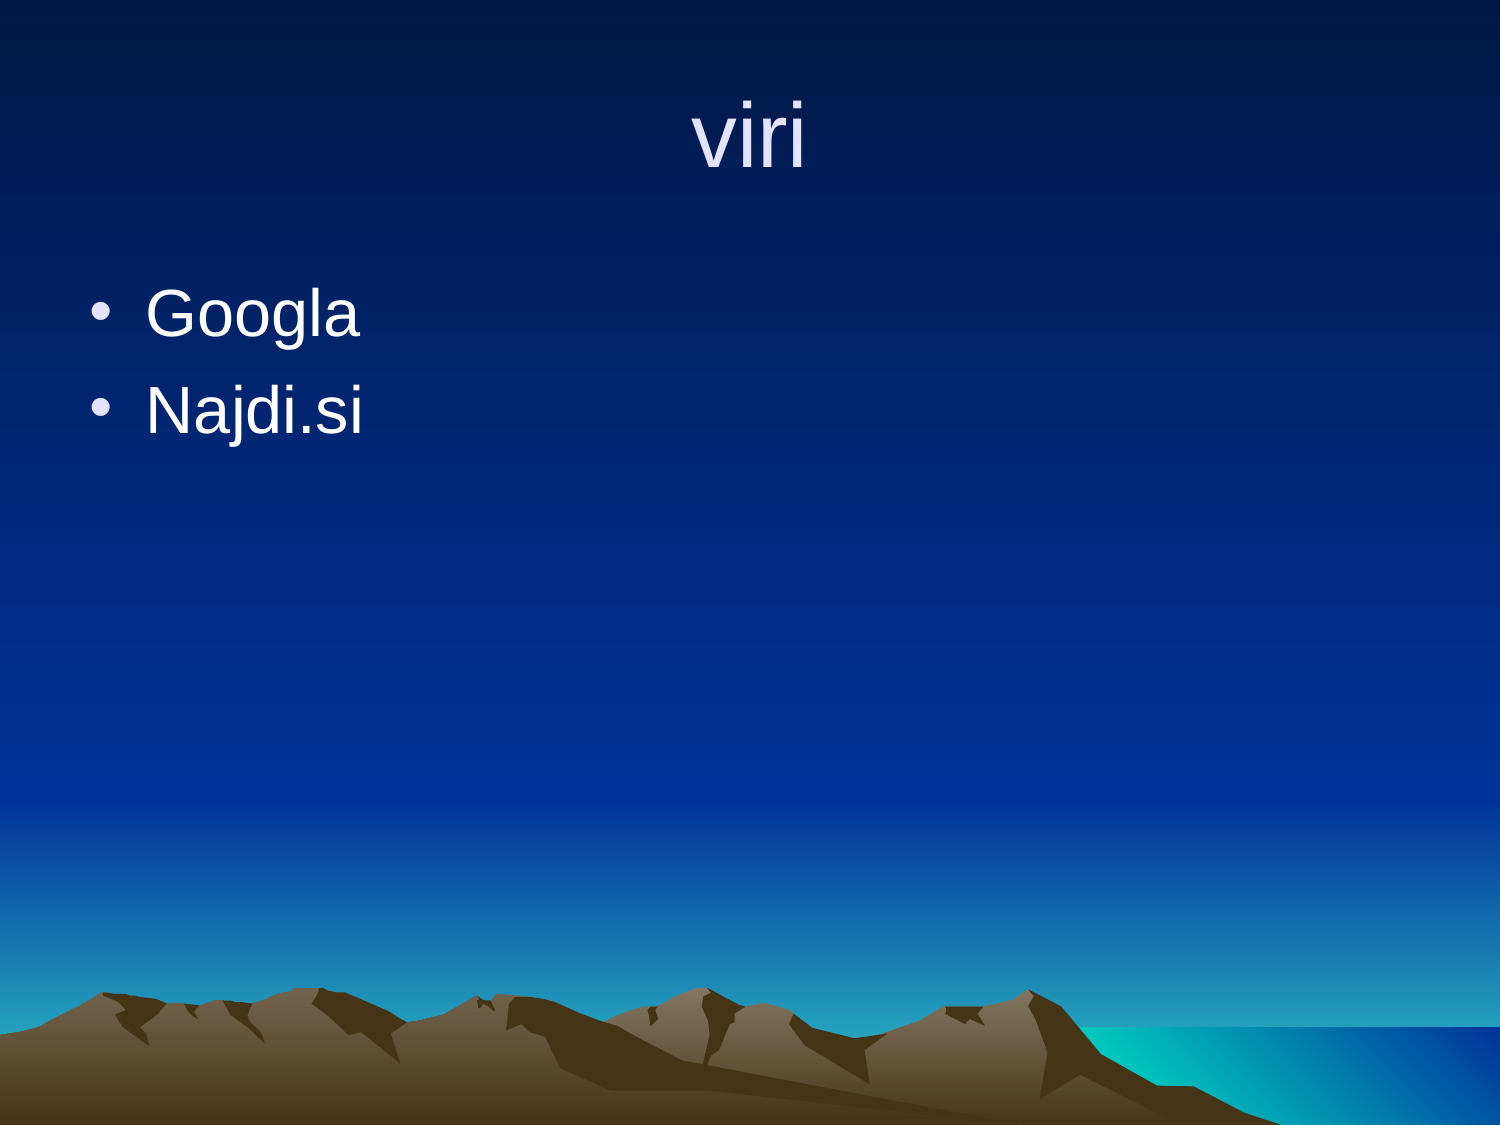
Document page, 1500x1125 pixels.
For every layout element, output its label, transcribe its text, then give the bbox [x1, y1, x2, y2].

title viri [75, 29, 1425, 233]
list Googla Najdi.si [75, 262, 1425, 916]
